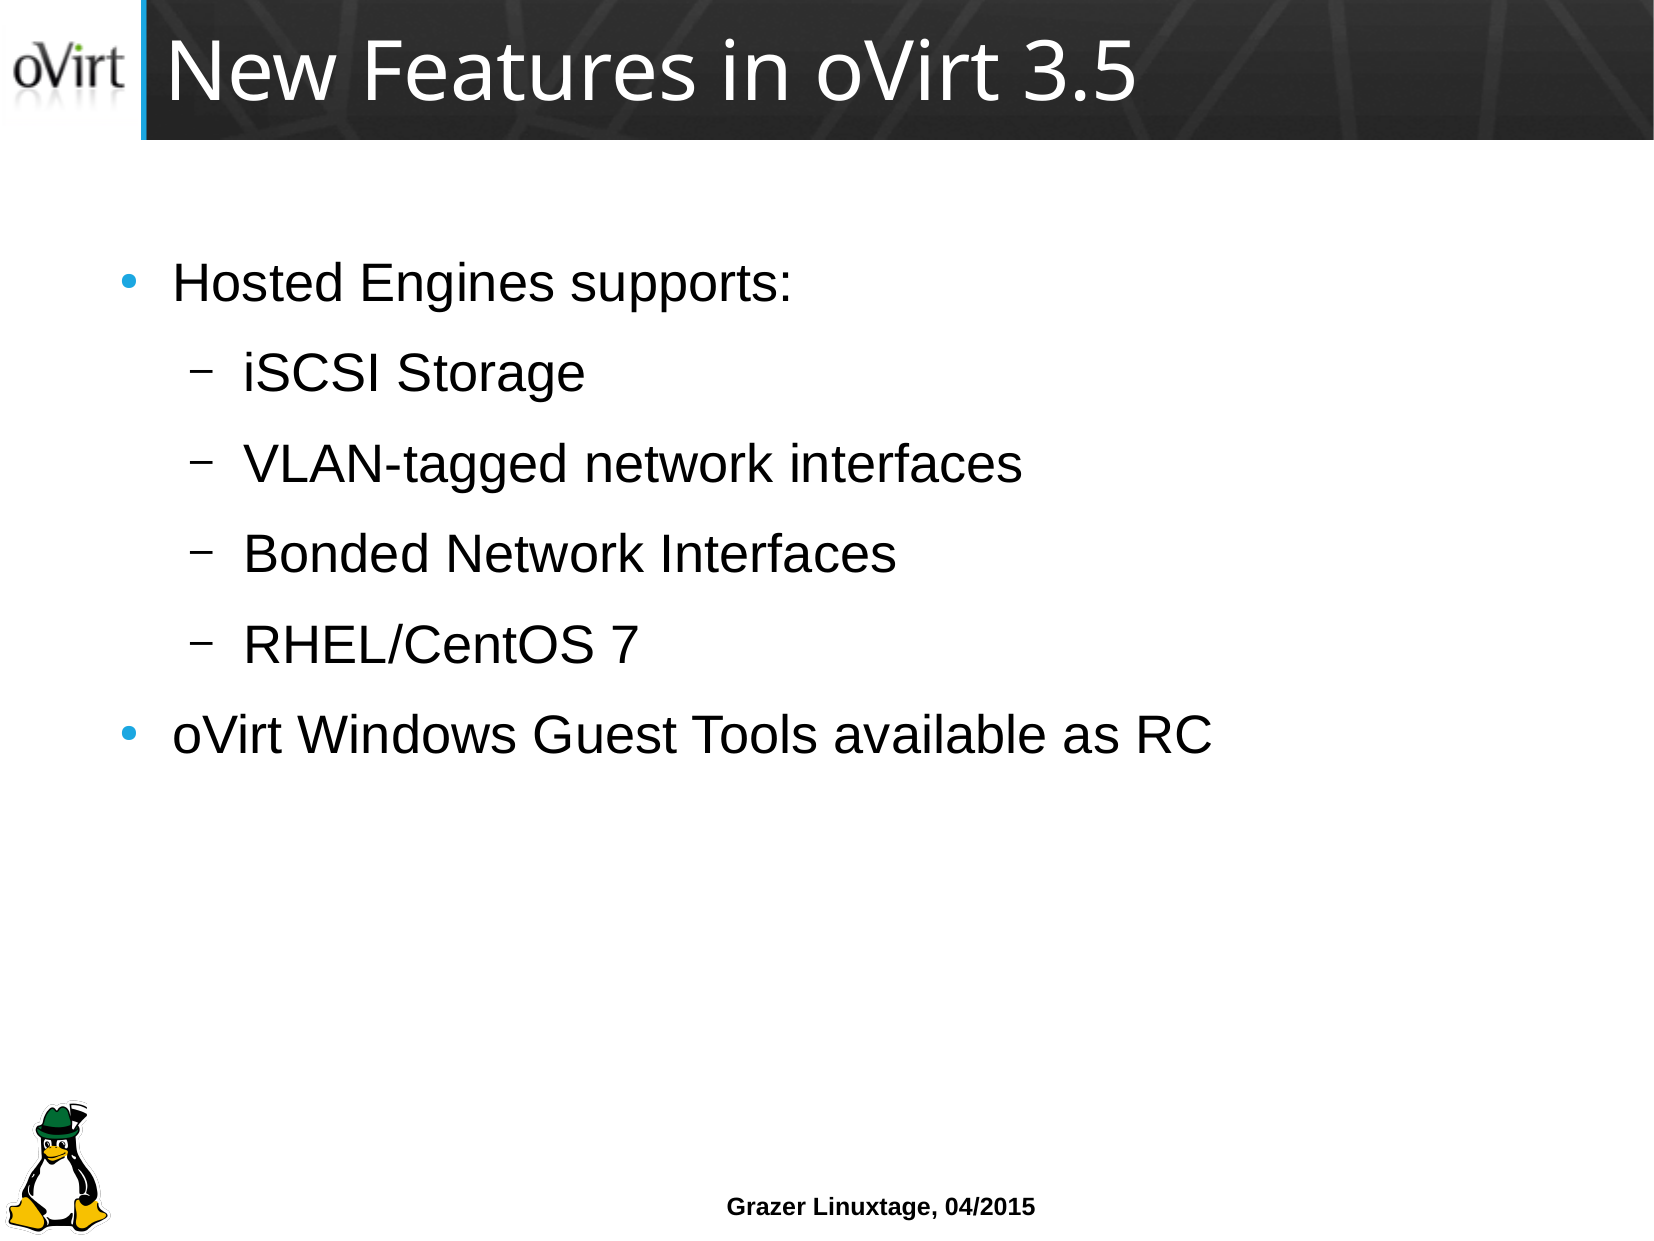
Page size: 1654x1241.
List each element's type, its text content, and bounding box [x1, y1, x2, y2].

picture [5, 1100, 111, 1235]
picture [0, 0, 1654, 140]
text_box Hosted Engines supports: iSCSI Storage VLAN-tagged network interfaces Bonded Network Interfaces RHEL/CentOS 7 oVirt Windows Guest Tools available as RC [86, 244, 1576, 1126]
title New Features in oVirt 3.5 [164, 18, 1653, 119]
